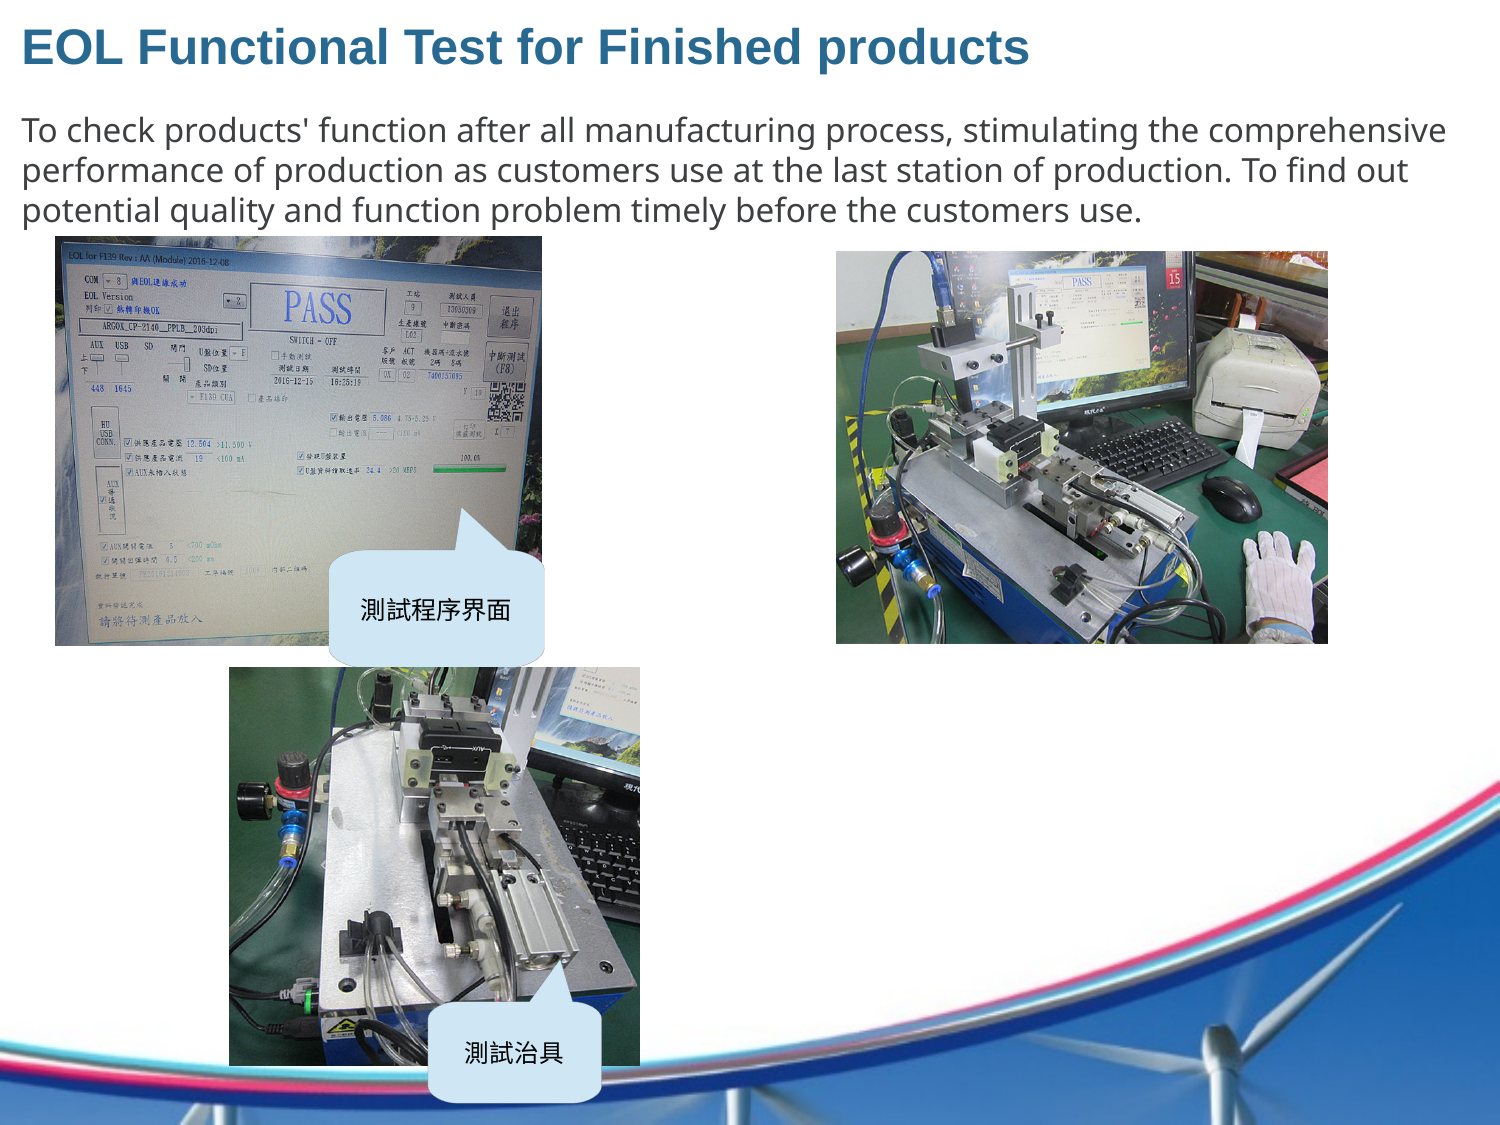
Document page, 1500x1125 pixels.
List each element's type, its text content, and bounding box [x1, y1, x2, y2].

text_box To check products' function after all manufacturing process, stimulating the comprehensive performance of production as customers use at the last station of production. To find out potential quality and function problem timely before the customers use. [6, 101, 1494, 237]
picture [0, 0, 1500, 1125]
title EOL Functional Test for Finished products [6, 0, 1455, 101]
